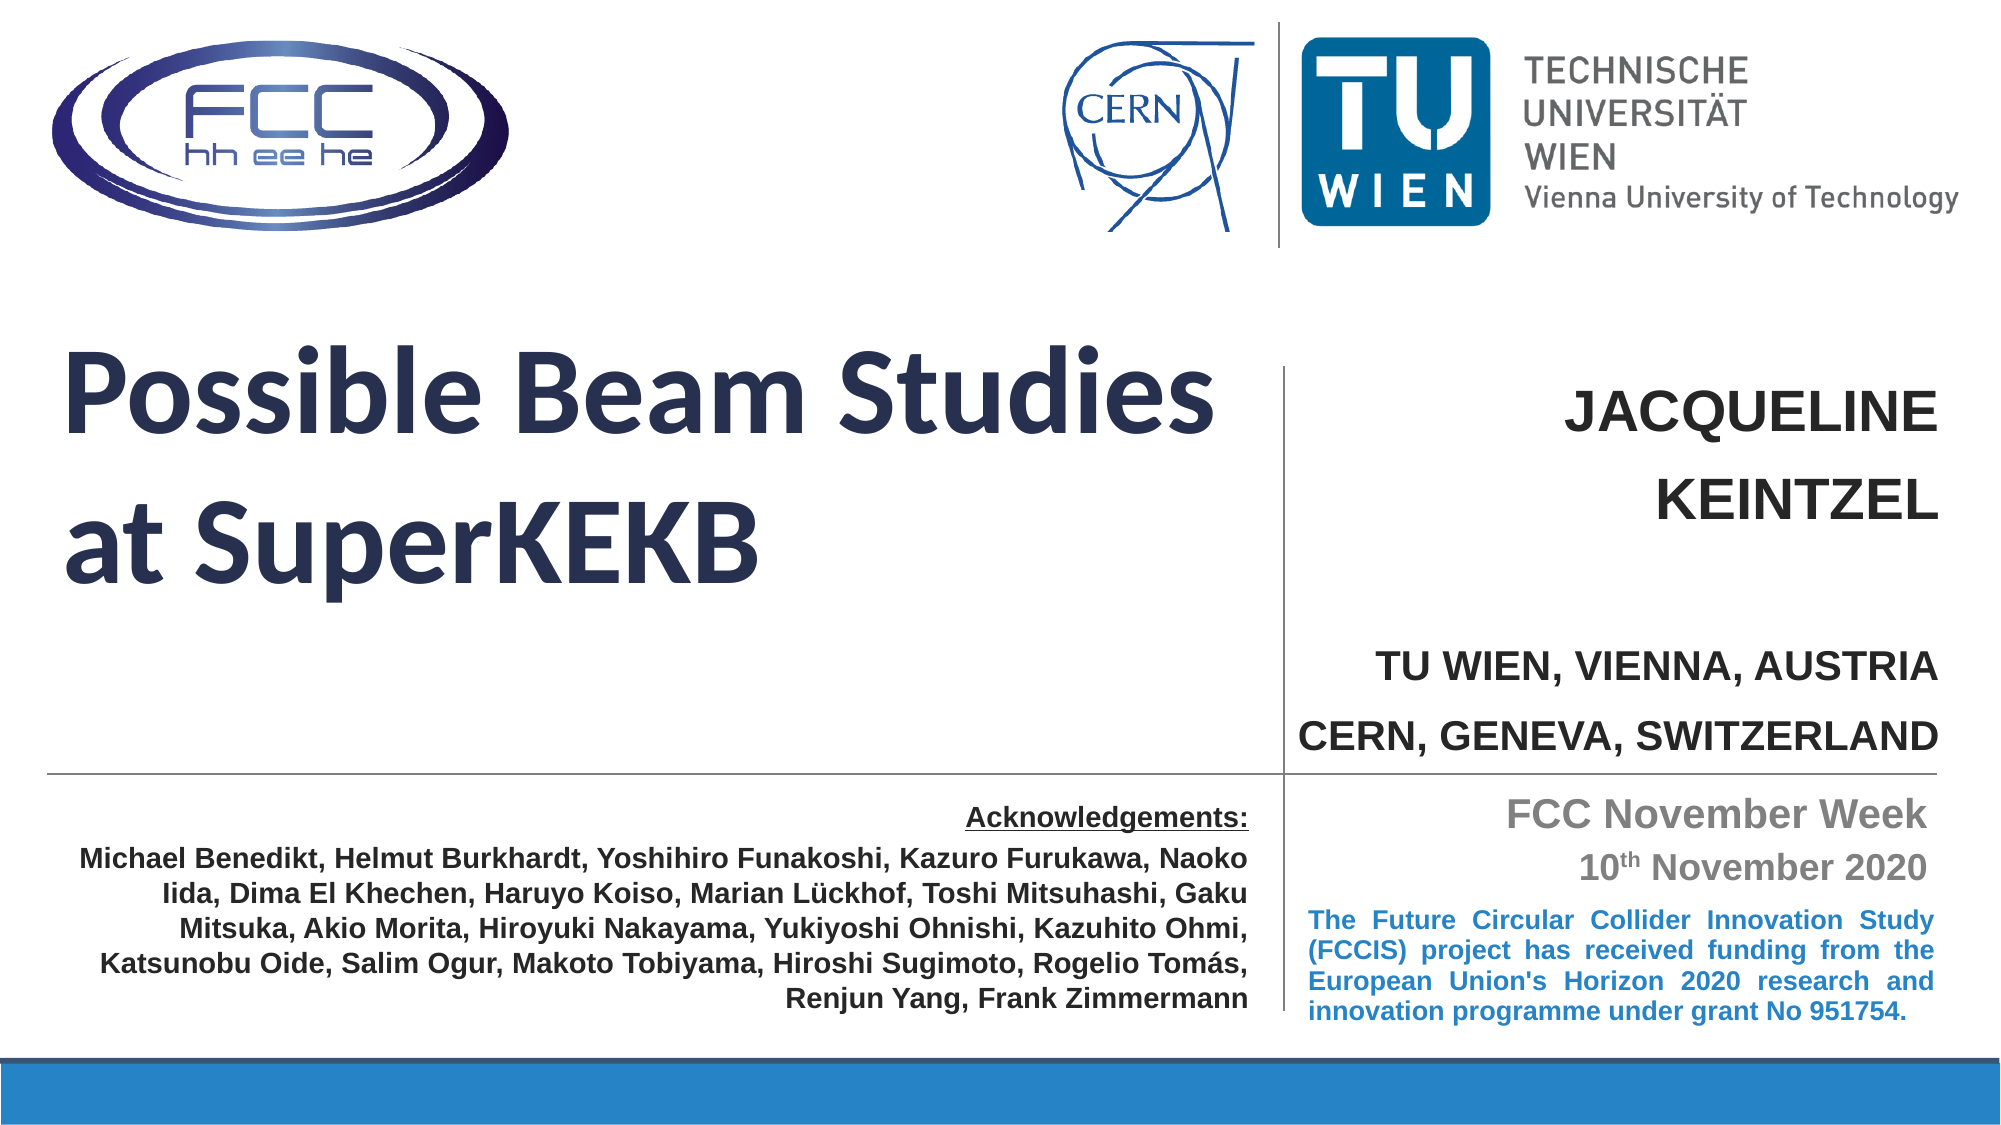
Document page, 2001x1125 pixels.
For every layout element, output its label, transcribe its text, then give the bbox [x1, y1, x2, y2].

text_box Acknowledgements: Michael Benedikt, Helmut Burkhardt, Yoshihiro Funakoshi, Kazuro Furukawa, Naoko Iida, Dima El Khechen, Haruyo Koiso, Marian Lückhof, Toshi Mitsuhashi, Gaku Mitsuka, Akio Morita, Hiroyuki Nakayama, Yukiyoshi Ohnishi, Kazuhito Ohmi, Katsunobu Oide, Salim Ogur, Makoto Tobiyama, Hiroshi Sugimoto, Rogelio Tomás, Renjun Yang, Frank Zimmermann [35, 791, 1264, 1040]
text_box JACQUELINE KEINTZEL TU Wien, VienNa, Austria CERN, Geneva, Switzerland [1291, 373, 1955, 738]
picture [40, 36, 519, 236]
text_box Possible Beam Studies at SuperKEKB [47, 301, 1291, 851]
text_box FCC November Week 10th November 2020 [1357, 779, 1943, 897]
text_box The Future Circular Collider Innovation Study (FCCIS) project has received funding from the European Union's Horizon 2020 research and innovation programme under grant No 951754. [1293, 897, 1949, 1040]
picture [1280, 35, 1961, 236]
picture [1054, 37, 1278, 236]
